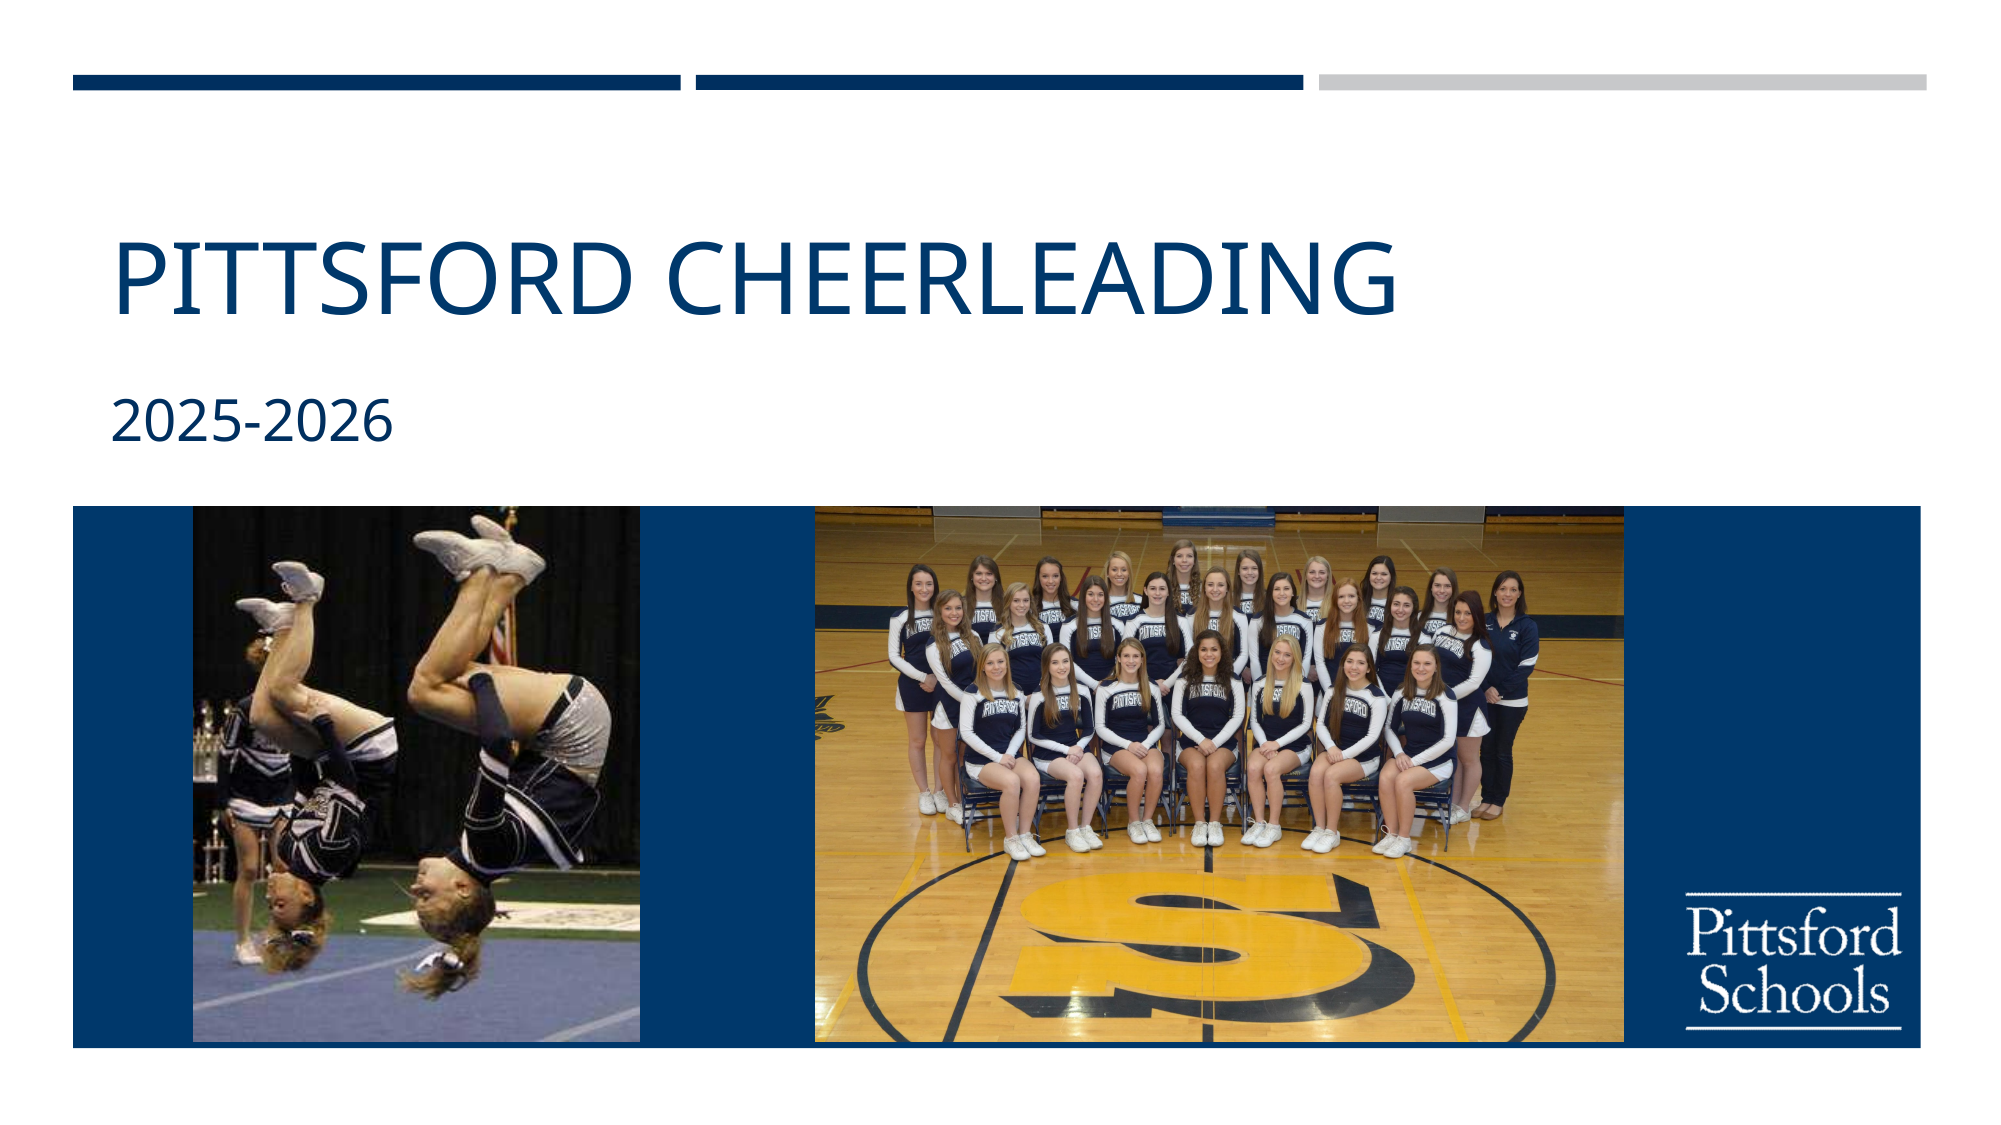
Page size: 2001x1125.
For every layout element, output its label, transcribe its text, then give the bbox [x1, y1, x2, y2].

title PITTSFORD CHEERLEADING [95, 120, 1899, 342]
subtitle 2025-2026 [95, 375, 1899, 473]
picture [1648, 857, 1940, 1066]
picture [193, 506, 640, 1042]
picture [815, 506, 1624, 1042]
